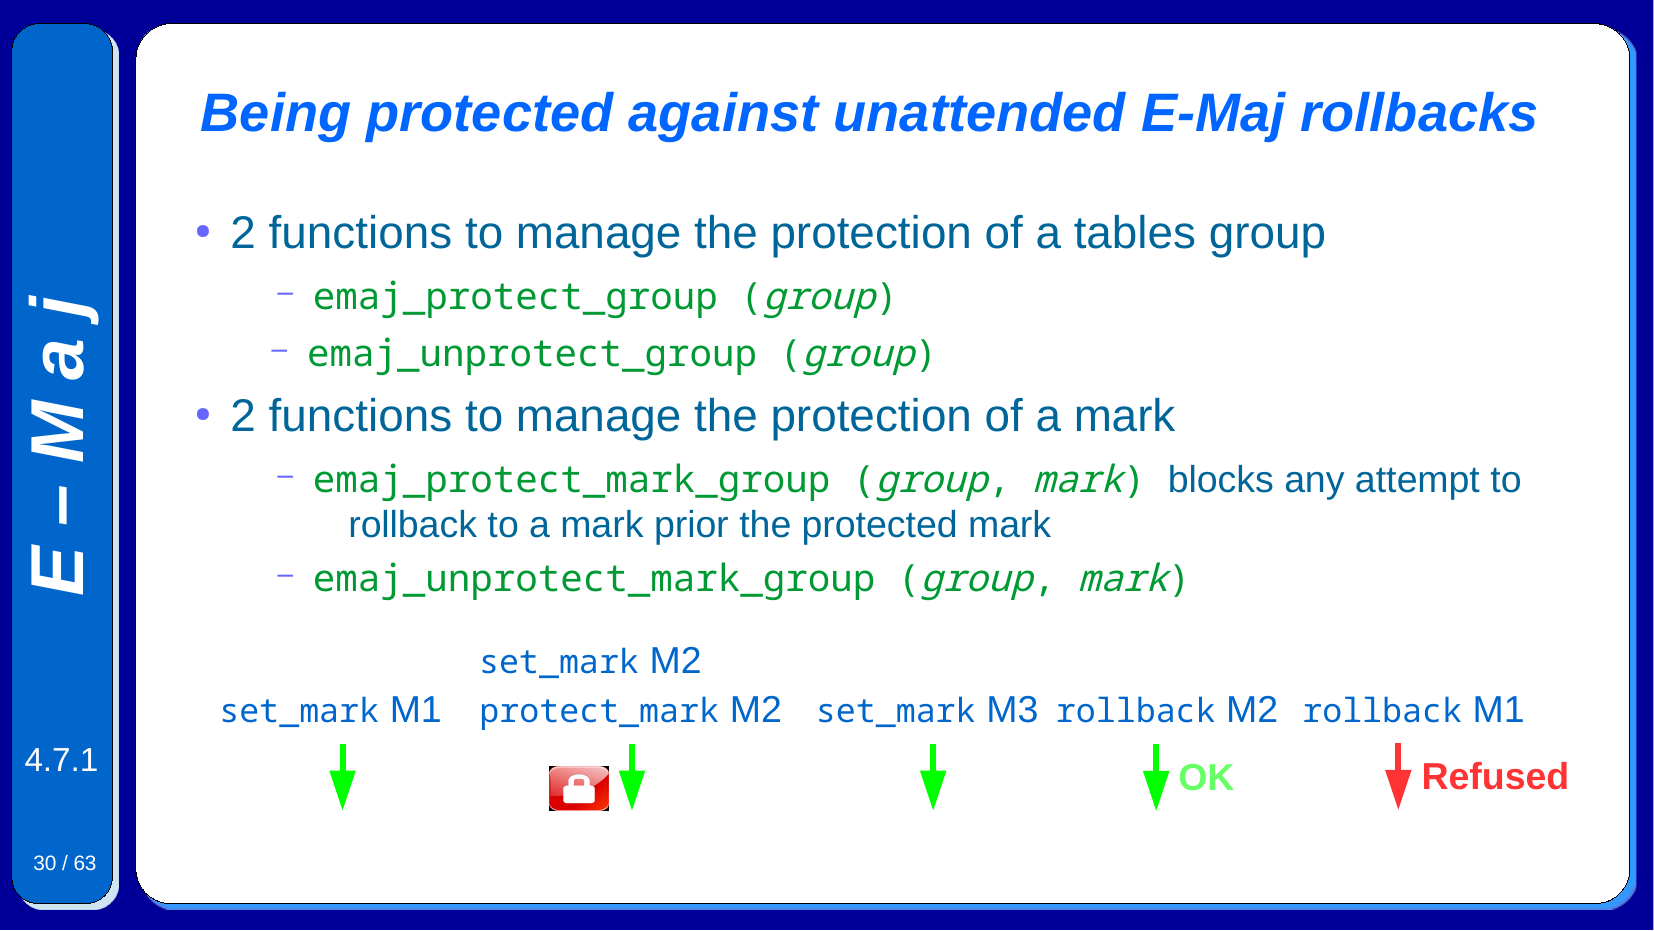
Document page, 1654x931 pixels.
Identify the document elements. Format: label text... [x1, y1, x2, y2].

text_box rollback M2 [1058, 680, 1287, 739]
text_box protect_mark M2 [464, 680, 797, 739]
text_box Refused [1396, 748, 1595, 811]
text_box set_mark M1 [204, 680, 461, 739]
text_box set_mark M2 [464, 630, 721, 680]
picture [549, 766, 609, 811]
title Being protected against unattended E-Maj rollbacks [200, 34, 1575, 191]
text_box rollback M1 [1287, 680, 1540, 739]
list 2 functions to manage the protection of a tables group emaj_protect_group (group) emaj_unprotect_group (group) 2 functions to manage the protection of a mark emaj_protect_mark_group (group, mark) blocks any attempt to rollback to a mark prior the protected mark emaj_unprotect_mark_group (group, mark) [177, 206, 1587, 591]
text_box set_mark M3 [801, 680, 1058, 739]
text_box OK [1163, 749, 1250, 806]
